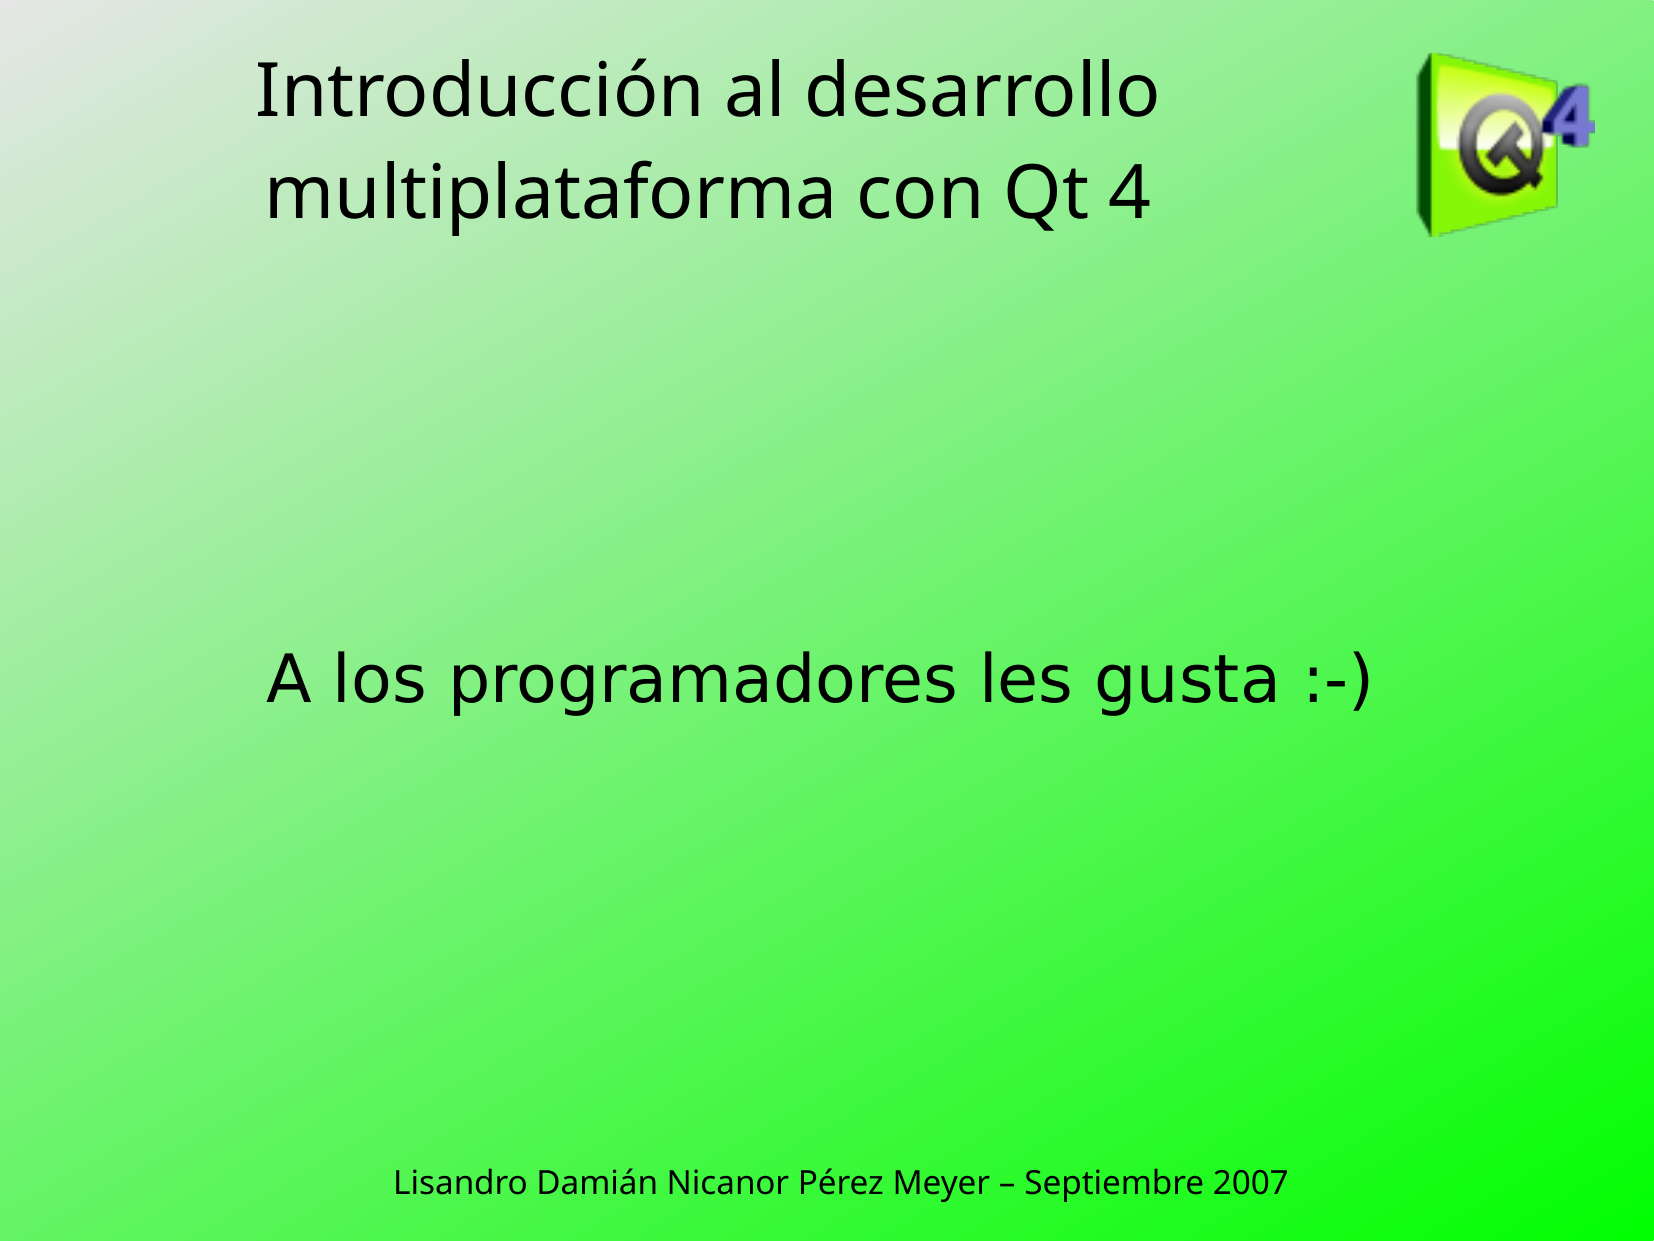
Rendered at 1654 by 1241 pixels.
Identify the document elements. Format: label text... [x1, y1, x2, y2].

picture [1412, 53, 1595, 237]
text_box Lisandro Damián Nicanor Pérez Meyer – Septiembre 2007 [88, 1151, 1595, 1213]
title Introducción al desarrollo multiplataforma con Qt 4 [147, 11, 1270, 265]
subtitle A los programadores les gusta :-) [76, 265, 1565, 1093]
